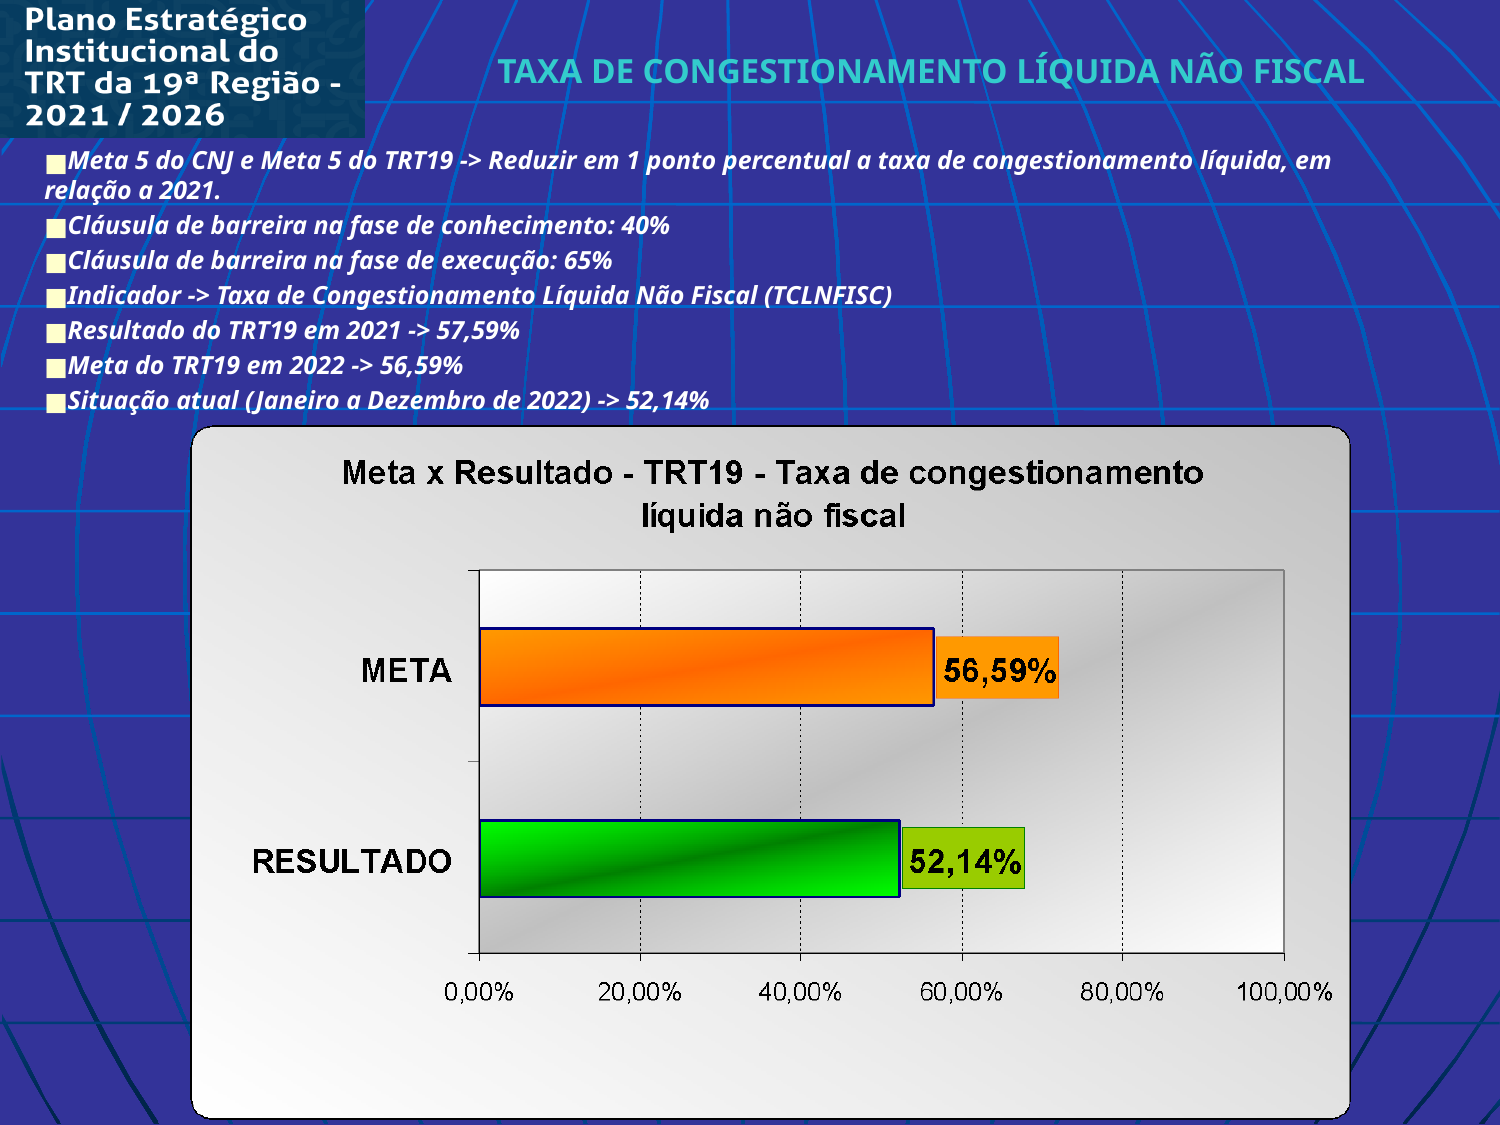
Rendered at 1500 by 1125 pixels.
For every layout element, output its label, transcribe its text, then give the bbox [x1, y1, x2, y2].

picture [183, 418, 1360, 1125]
text_box Meta 5 do CNJ e Meta 5 do TRT19 -> Reduzir em 1 ponto percentual a taxa de congestionamento líquida, em relação a 2021. Cláusula de barreira na fase de conhecimento: 40% Cláusula de barreira na fase de execução: 65% Indicador -> Taxa de Congestionamento Líquida Não Fiscal (TCLNFISC) Resultado do TRT19 em 2021 -> 57,59% Meta do TRT19 em 2022 -> 56,59% Situação atual (Janeiro a Dezembro de 2022) -> 52,14% [29, 137, 1436, 445]
text_box TAXA DE CONGESTIONAMENTO LÍQUIDA NÃO FISCAL [407, 42, 1448, 98]
picture [0, 0, 365, 138]
